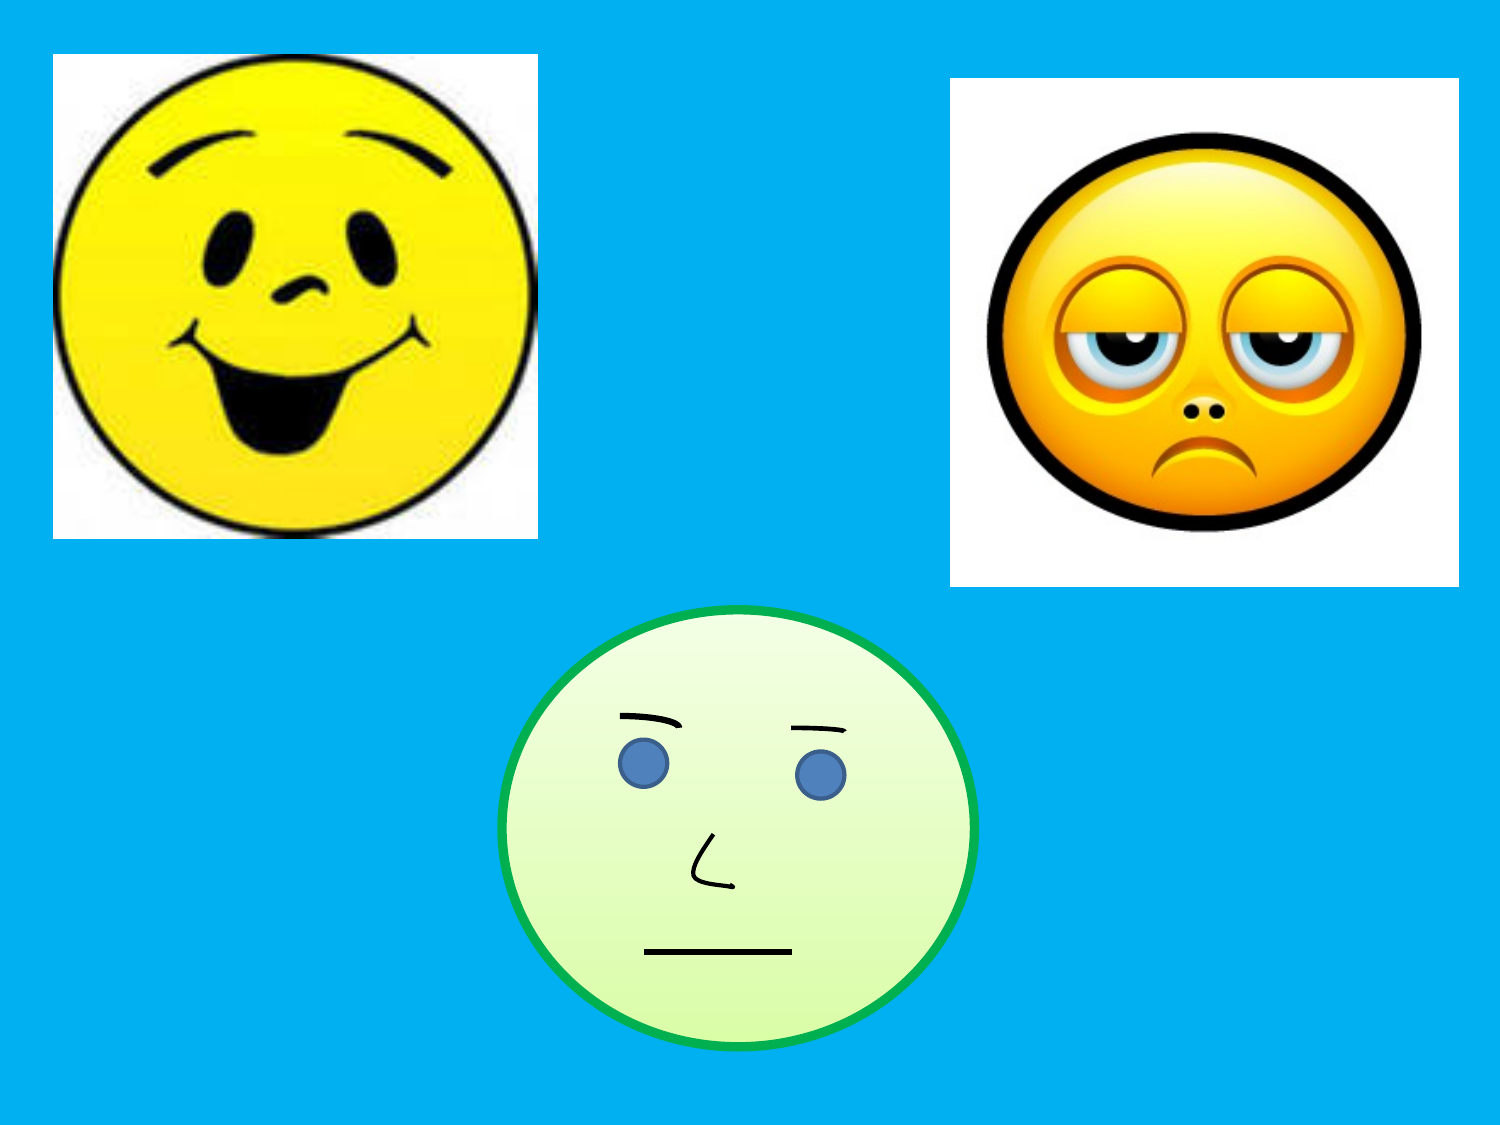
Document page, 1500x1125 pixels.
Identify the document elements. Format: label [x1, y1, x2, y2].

picture [498, 606, 978, 1051]
text_box [501, 609, 975, 1047]
picture [951, 79, 1458, 586]
picture [54, 55, 537, 538]
